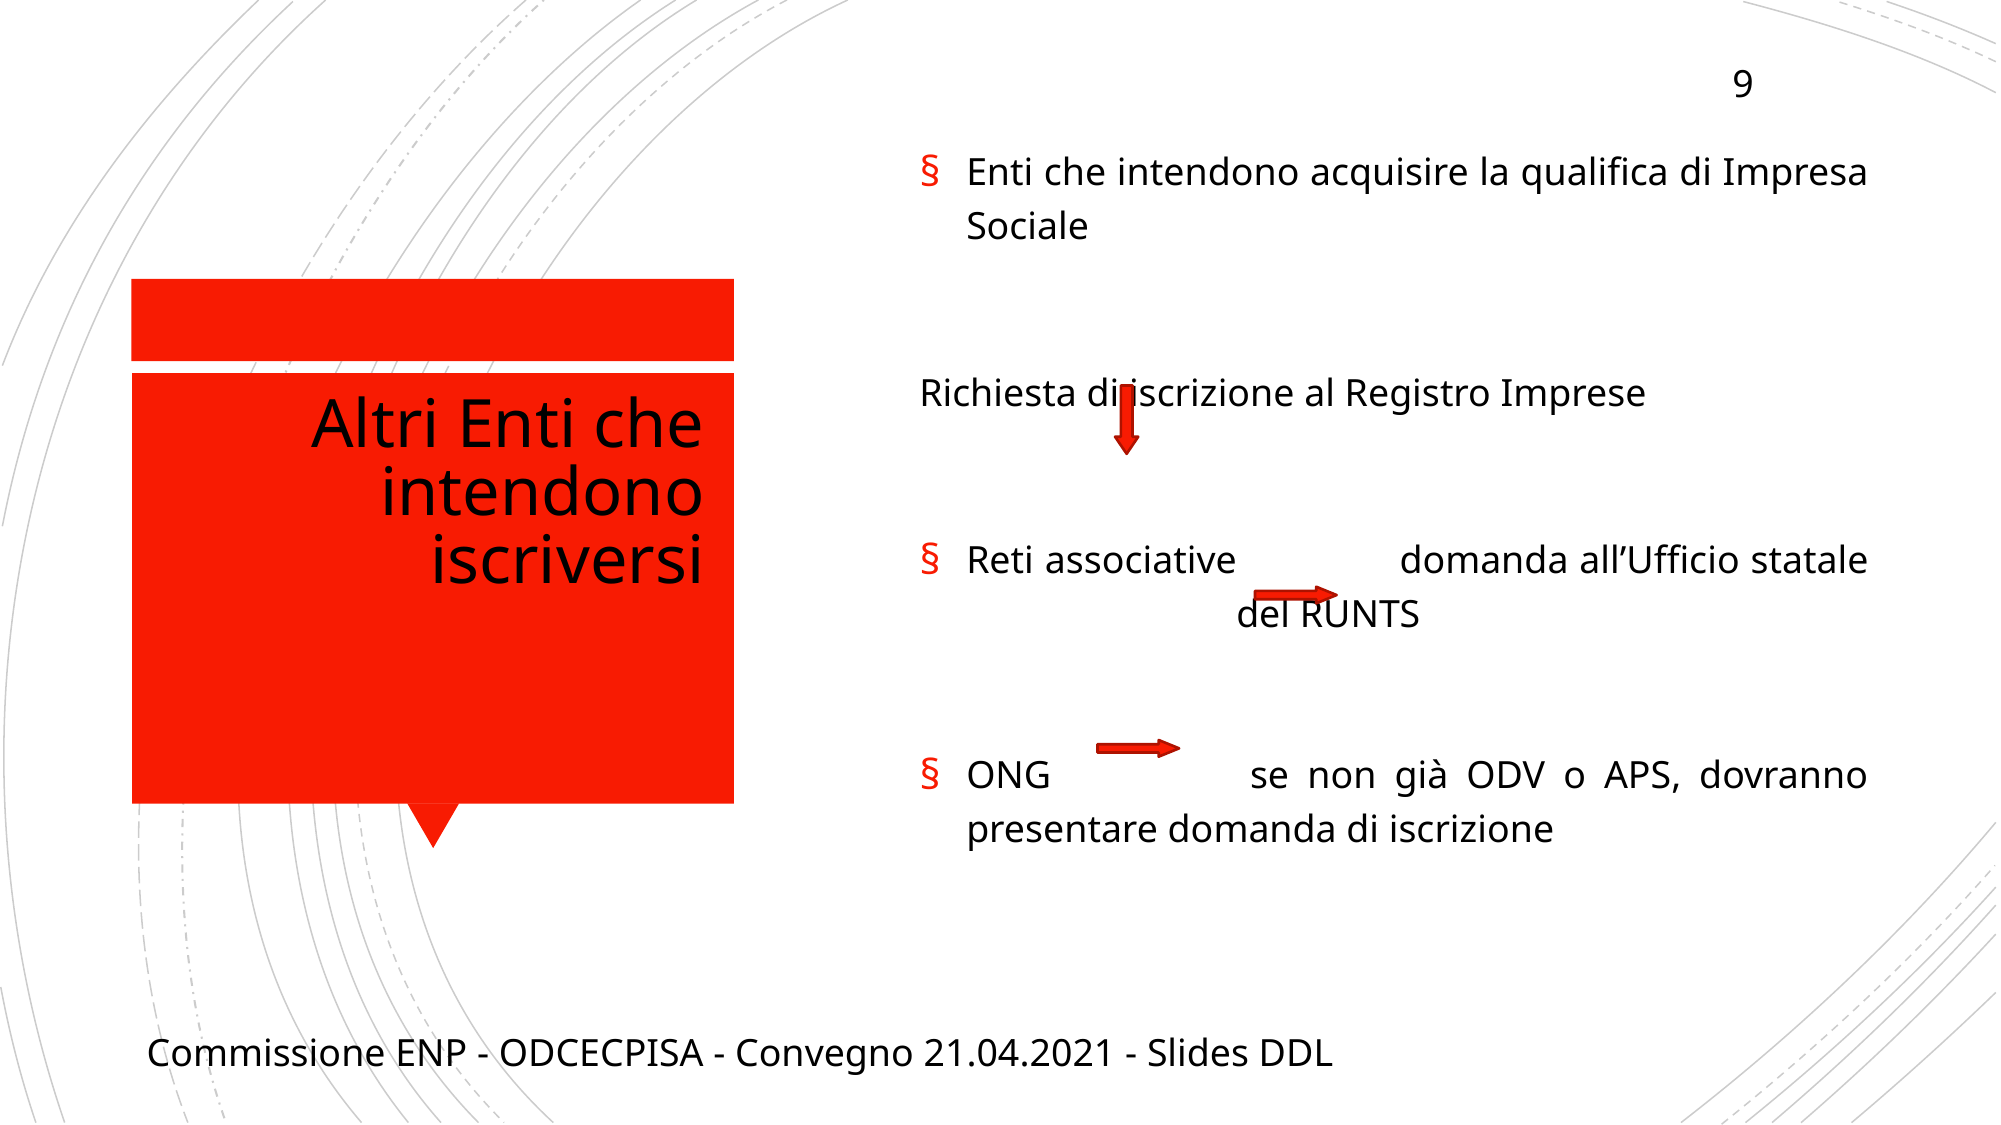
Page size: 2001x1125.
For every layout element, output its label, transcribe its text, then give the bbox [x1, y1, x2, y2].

text_box [1254, 586, 1337, 604]
footer Commissione ENP - ODCECPISA - Convegno 21.04.2021 - Slides DDL [131, 1021, 1869, 1074]
title Altri Enti che intendono iscriversi [145, 385, 720, 789]
list Enti che intendono acquisire la qualifica di Impresa Sociale Richiesta di iscrizione al Registro Imprese Reti associative domanda all’Ufficio statale del RUNTS ONG se non già ODV o APS, dovranno presentare domanda di iscrizione [853, 131, 1885, 993]
slide_number <numero> [1717, 52, 1868, 105]
text_box [1115, 385, 1139, 454]
text_box [1097, 740, 1180, 757]
